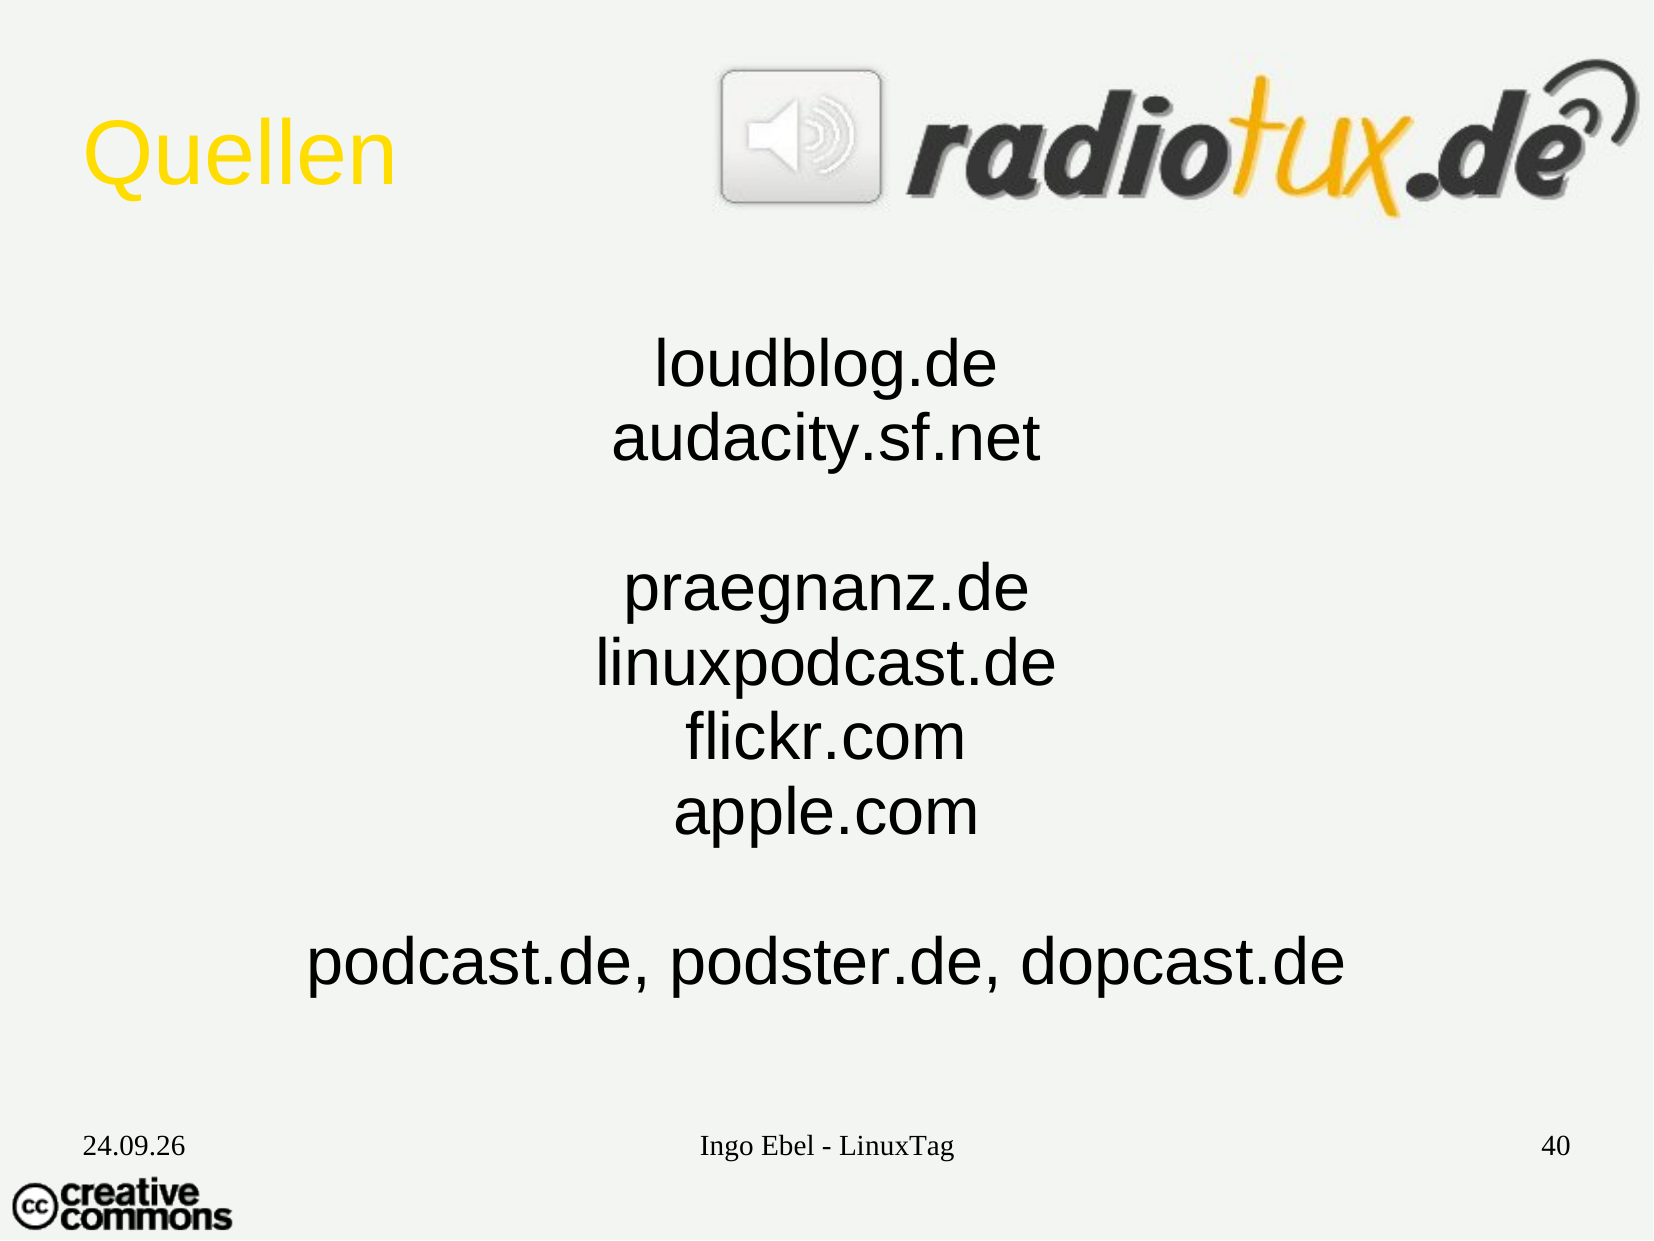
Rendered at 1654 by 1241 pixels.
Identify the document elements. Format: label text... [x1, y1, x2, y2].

picture [649, 0, 1654, 266]
subtitle loudblog.de audacity.sf.net praegnanz.de linuxpodcast.de flickr.com apple.com podcast.de, podster.de, dopcast.de [82, 290, 1571, 1109]
picture [0, 1121, 236, 1240]
title Quellen [82, 49, 1571, 257]
